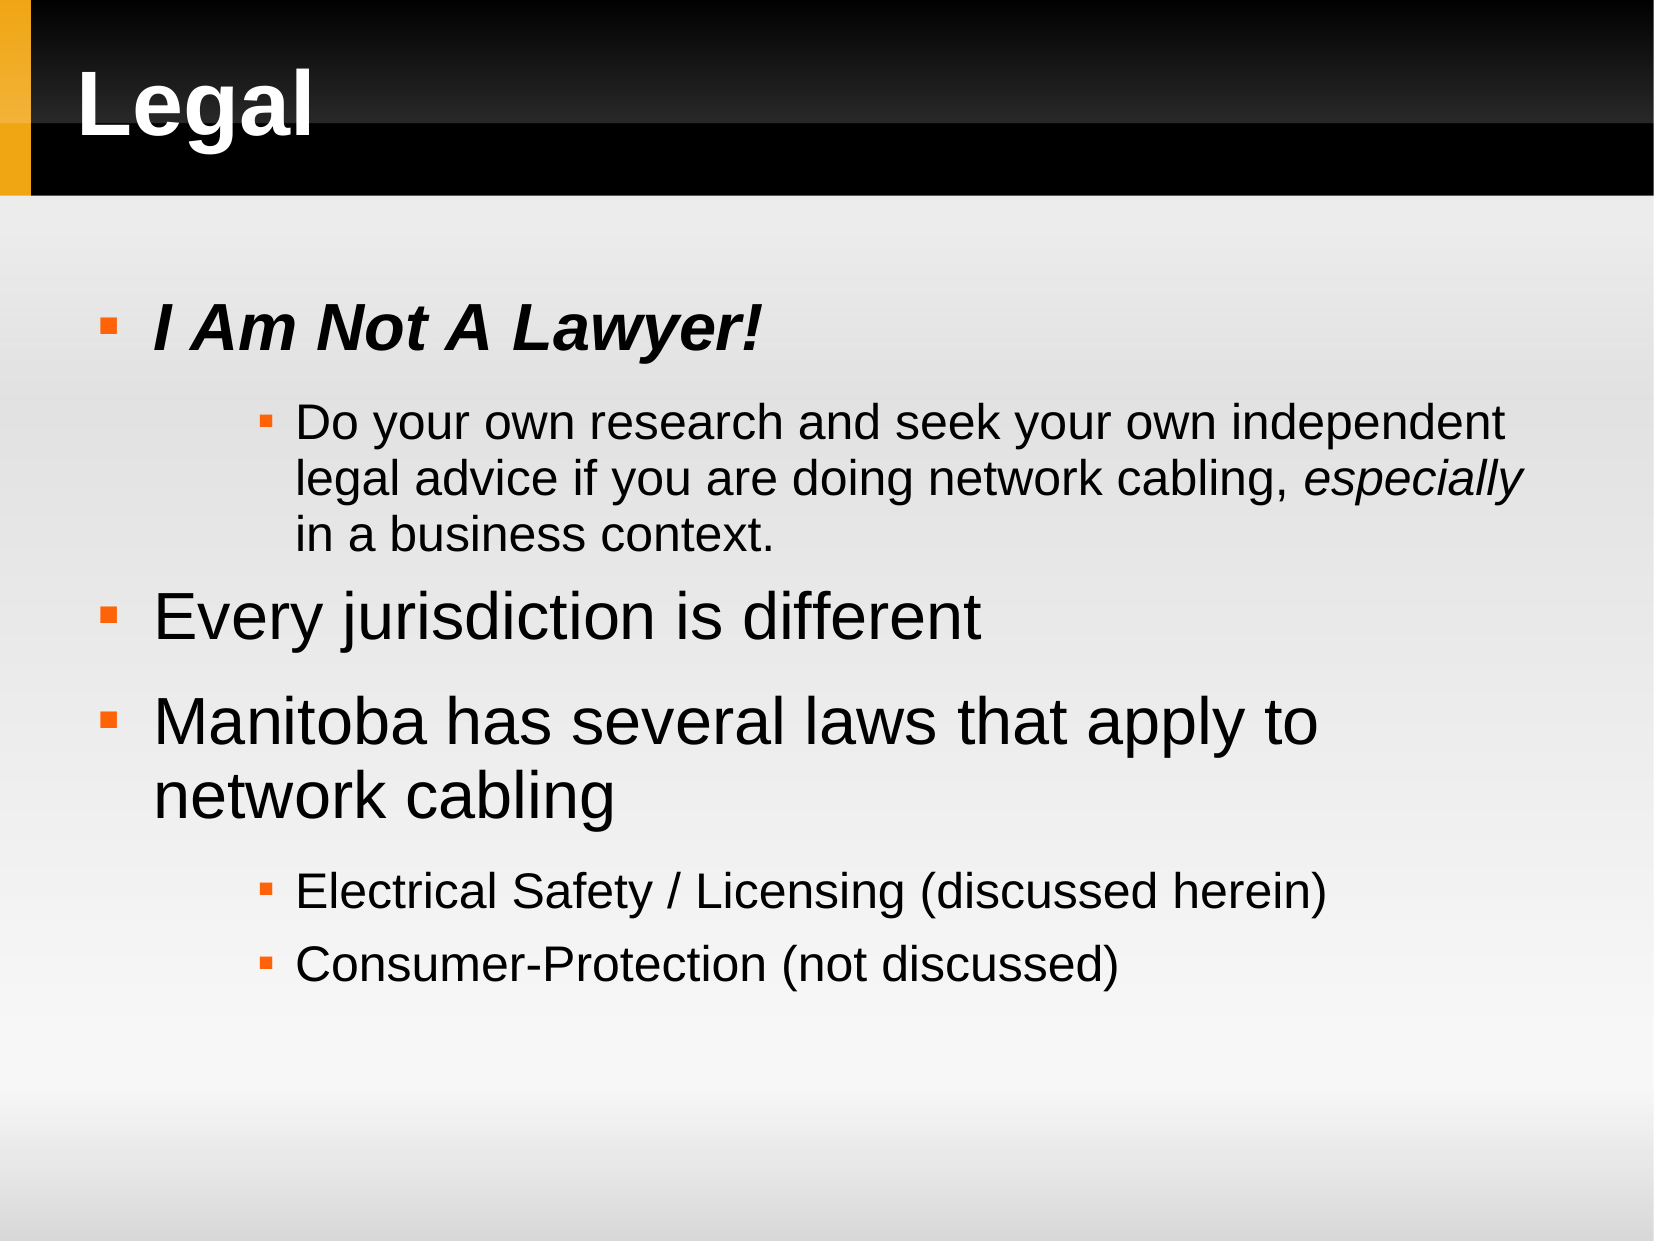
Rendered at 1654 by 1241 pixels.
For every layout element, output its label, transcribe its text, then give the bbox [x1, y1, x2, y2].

title Legal [76, 0, 1565, 208]
list I Am Not A Lawyer! Do your own research and seek your own independent legal advice if you are doing network cabling, especially in a business context. Every jurisdiction is different Manitoba has several laws that apply to network cabling Electrical Safety / Licensing (discussed herein) Consumer-Protection (not discussed) [82, 290, 1571, 1109]
picture [0, 0, 1654, 1241]
